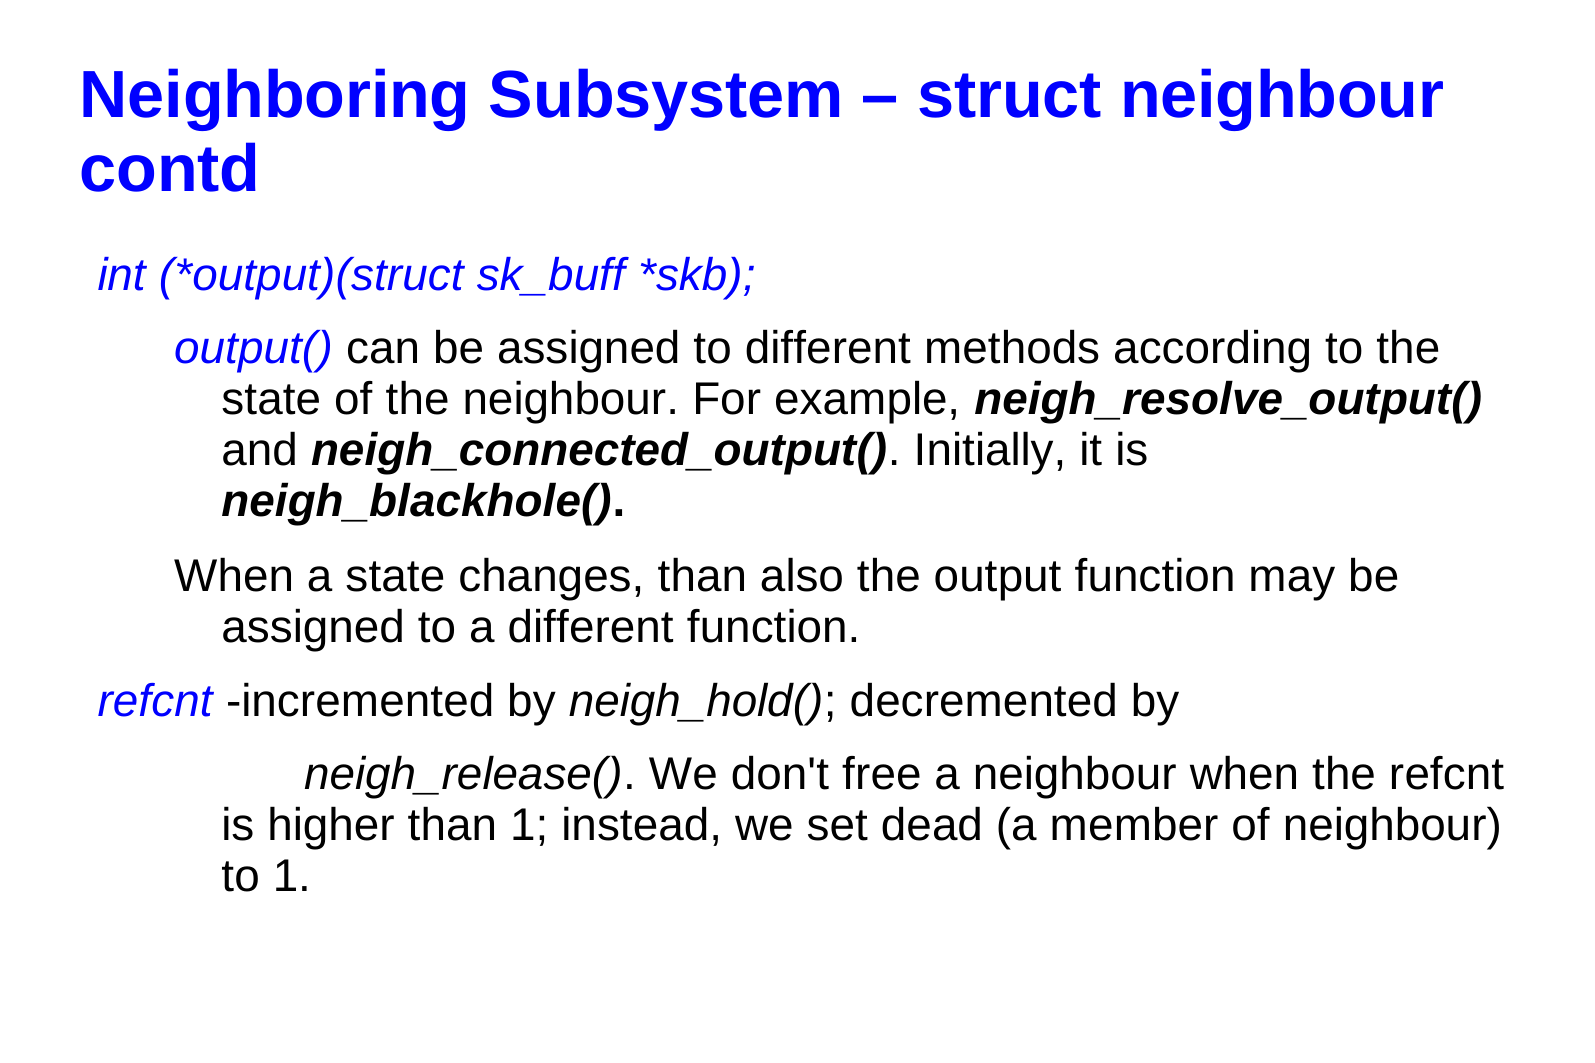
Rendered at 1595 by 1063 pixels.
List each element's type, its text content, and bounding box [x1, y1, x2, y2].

title Neighboring Subsystem – struct neighbour contd [79, 45, 1515, 217]
list int (*output)(struct sk_buff *skb); output() can be assigned to different methods according to the state of the neighbour. For example, neigh_resolve_output() and neigh_connected_output(). Initially, it is neigh_blackhole(). When a state changes, than also the output function may be assigned to a different function. refcnt -incremented by neigh_hold(); decremented by neigh_release(). We don't free a neighbour when the refcnt is higher than 1; instead, we set dead (a member of neighbour) to 1. [79, 248, 1515, 976]
